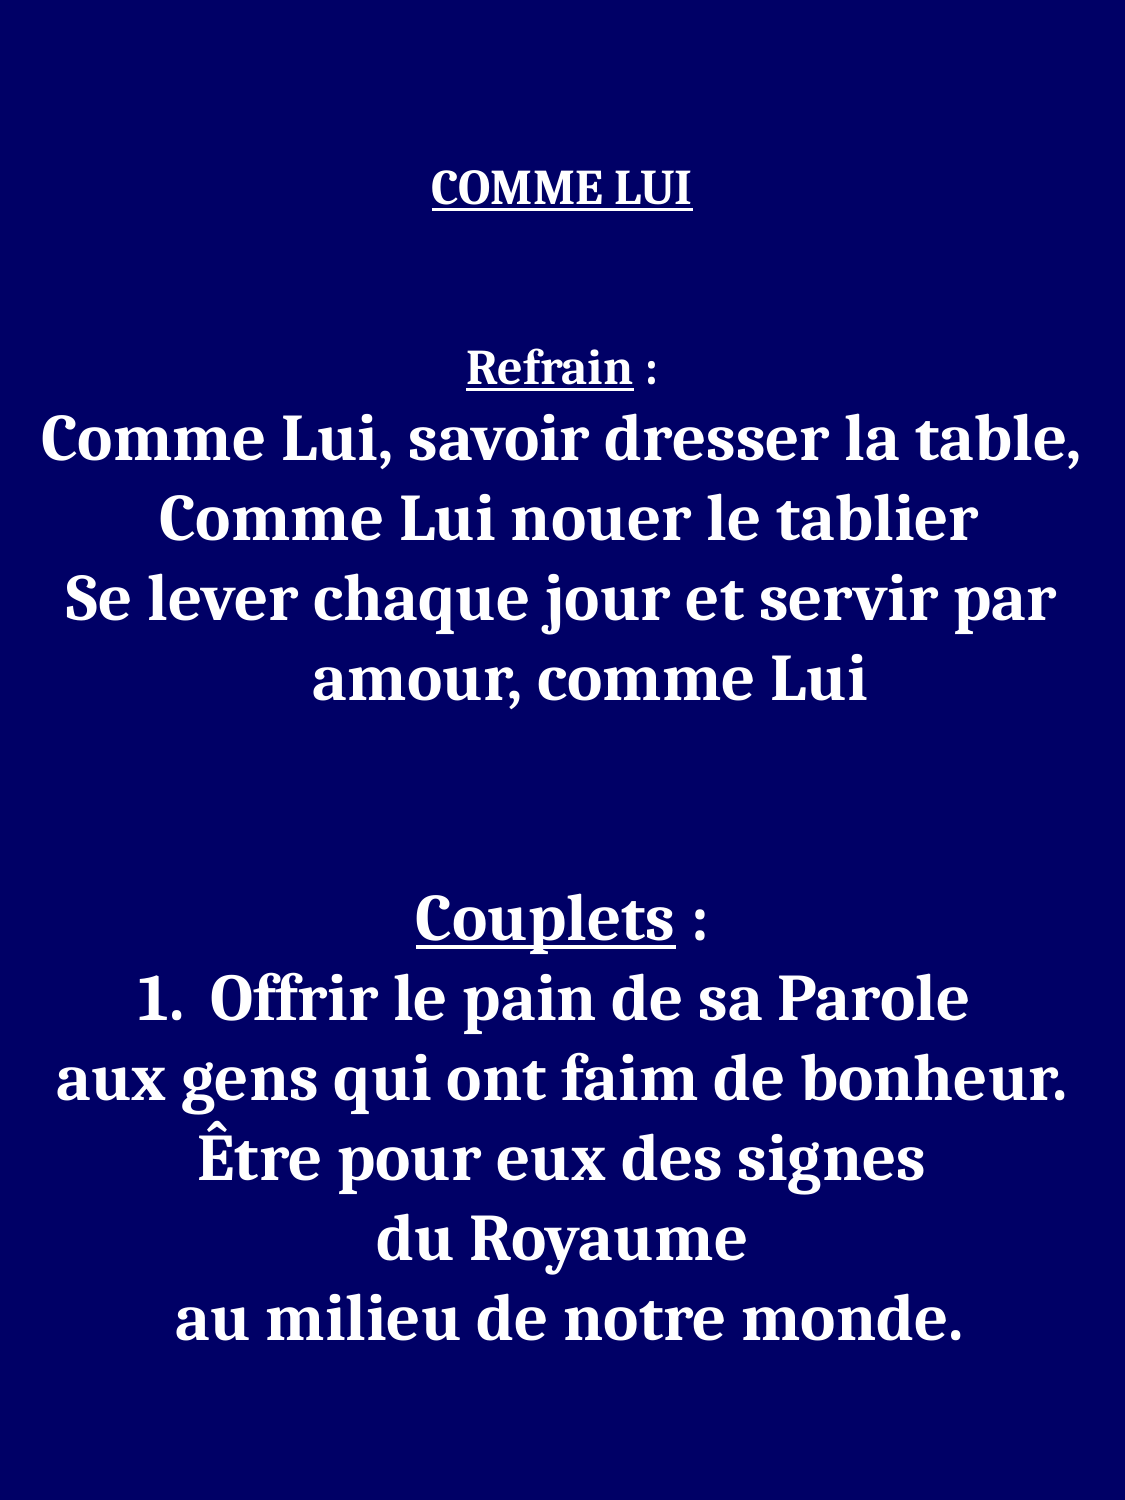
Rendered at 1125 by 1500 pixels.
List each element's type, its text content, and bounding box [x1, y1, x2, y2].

text_box COMME LUI Refrain : Comme Lui, savoir dresser la table, Comme Lui nouer le tablier Se lever chaque jour et servir par amour, comme Lui Couplets : Offrir le pain de sa Parole aux gens qui ont faim de bonheur. Être pour eux des signes du Royaume au milieu de notre monde. 2. Offrir le pain de sa Présence aux gens qui ont faim d’être aimés. Être pour eux des signes d’espérance au milieu de notre monde. [0, 101, 1125, 1500]
